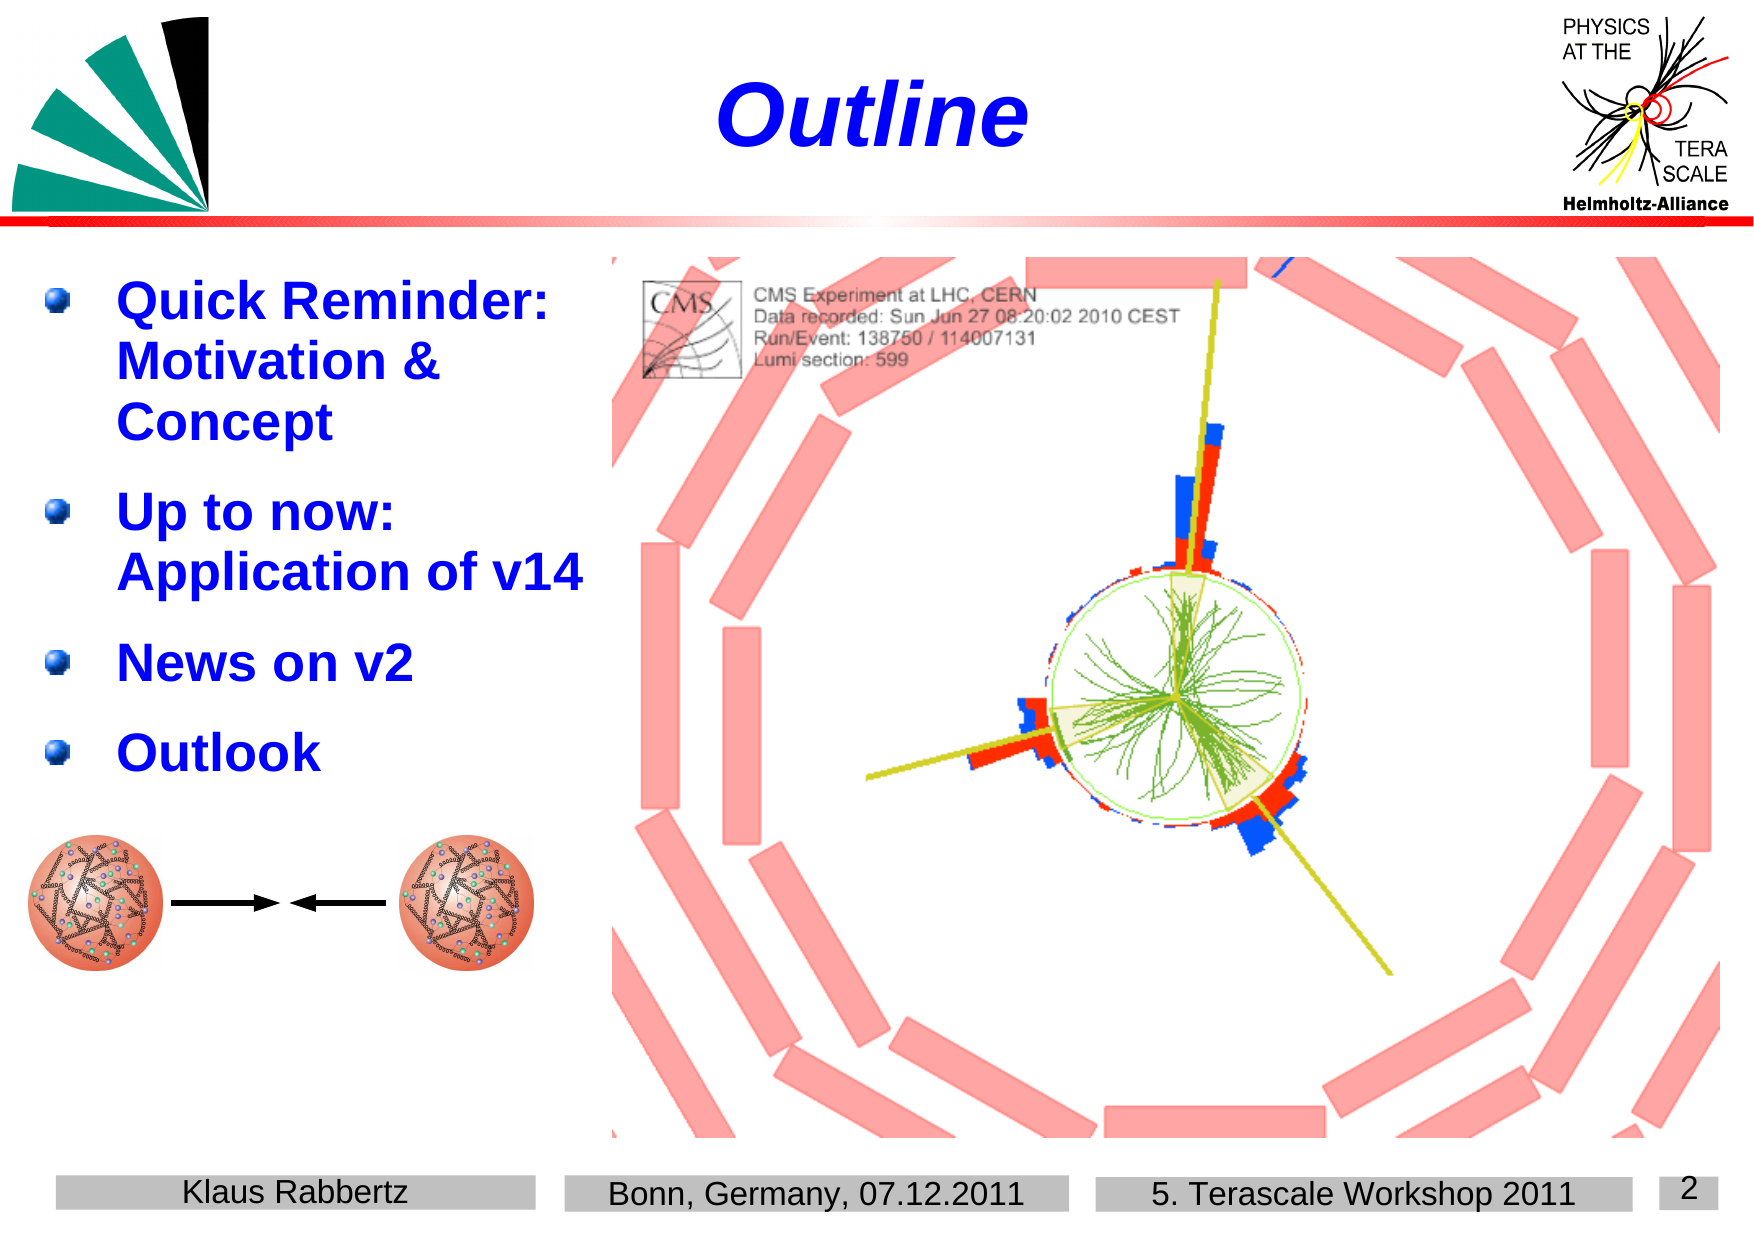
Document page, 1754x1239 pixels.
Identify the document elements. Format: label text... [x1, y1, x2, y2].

picture [28, 835, 163, 971]
title Outline [220, 16, 1525, 213]
picture [399, 835, 534, 971]
list Quick Reminder: Motivation & Concept Up to now: Application of v14 News on v2 Outlook [33, 270, 605, 793]
picture [12, 17, 209, 214]
picture [612, 257, 1720, 1139]
picture [1546, 9, 1744, 223]
